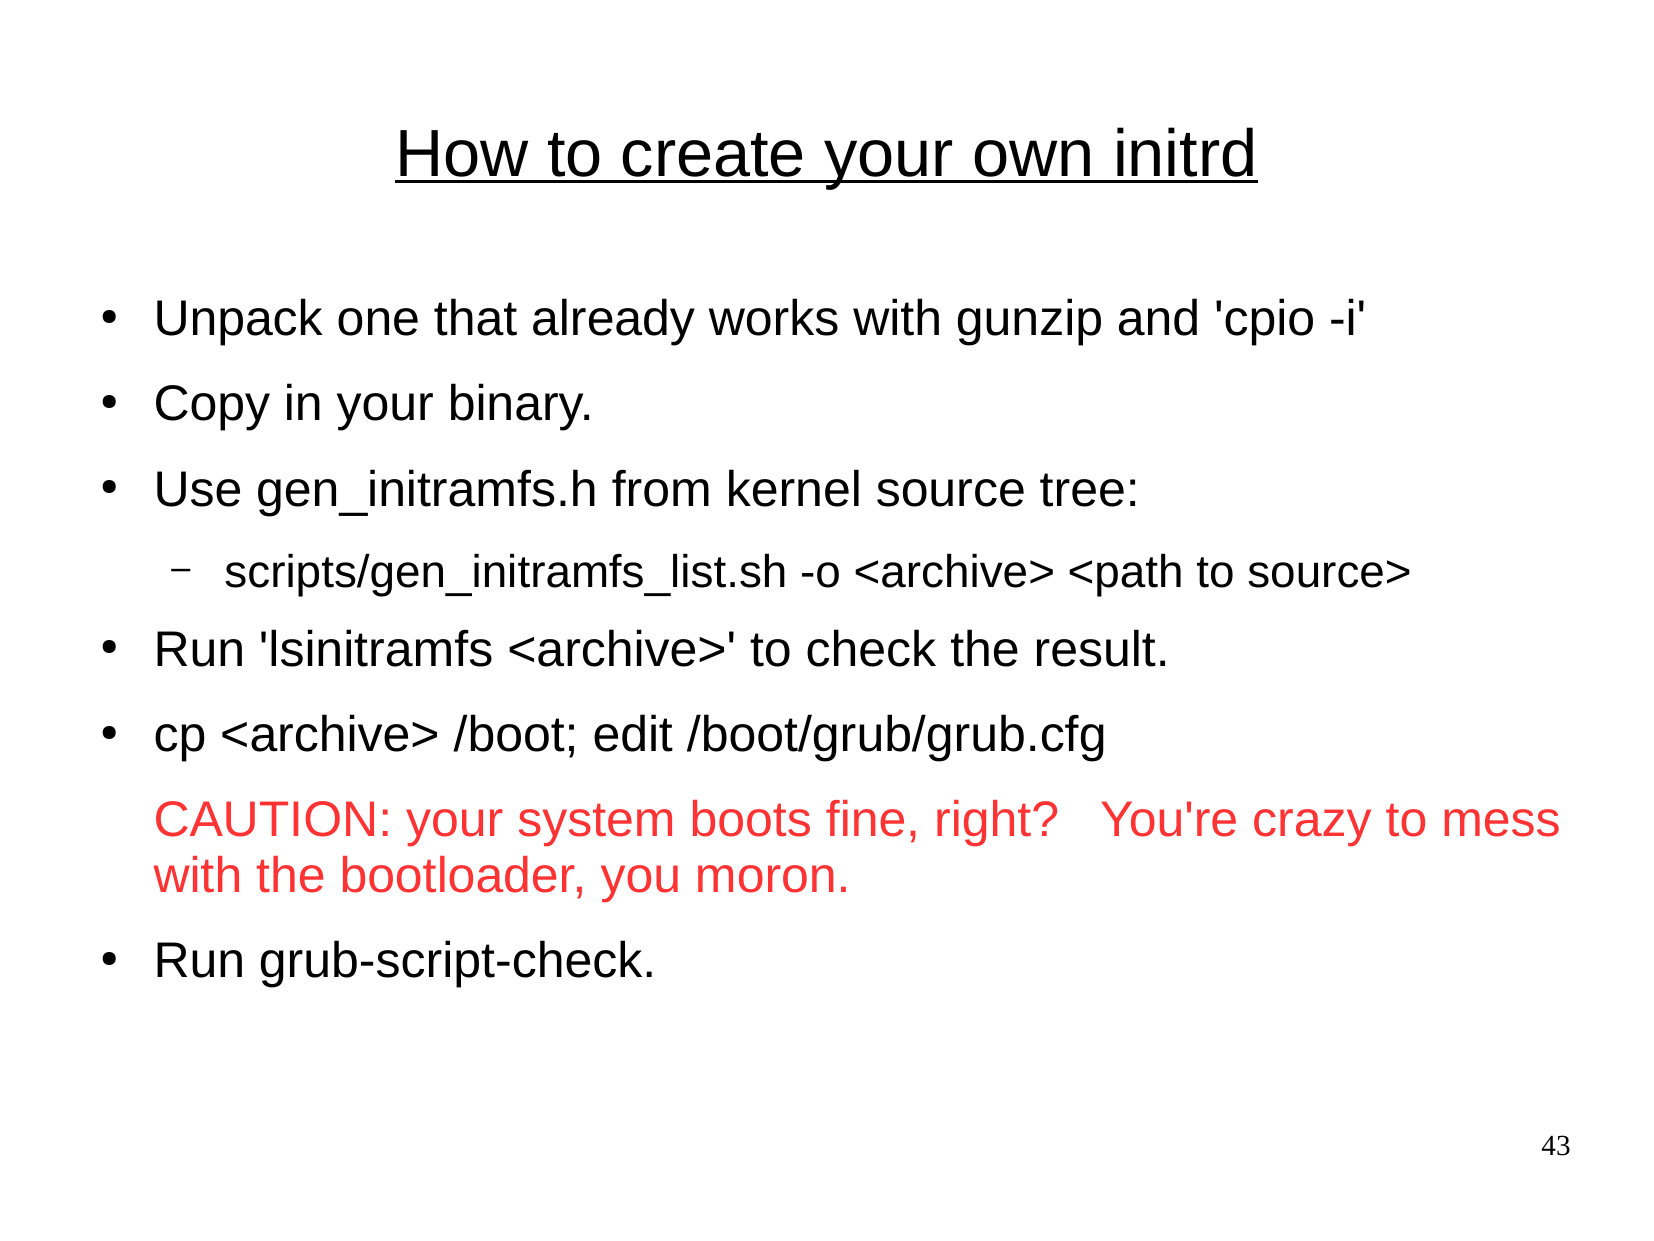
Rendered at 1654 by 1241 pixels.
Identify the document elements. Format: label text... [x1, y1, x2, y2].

title How to create your own initrd [82, 49, 1571, 257]
list Unpack one that already works with gunzip and 'cpio -i' Copy in your binary. Use gen_initramfs.h from kernel source tree: scripts/gen_initramfs_list.sh -o <archive> <path to source> Run 'lsinitramfs <archive>' to check the result. cp <archive> /boot; edit /boot/grub/grub.cfg CAUTION: your system boots fine, right? You're crazy to mess with the bootloader, you moron. Run grub-script-check. [82, 290, 1571, 1010]
